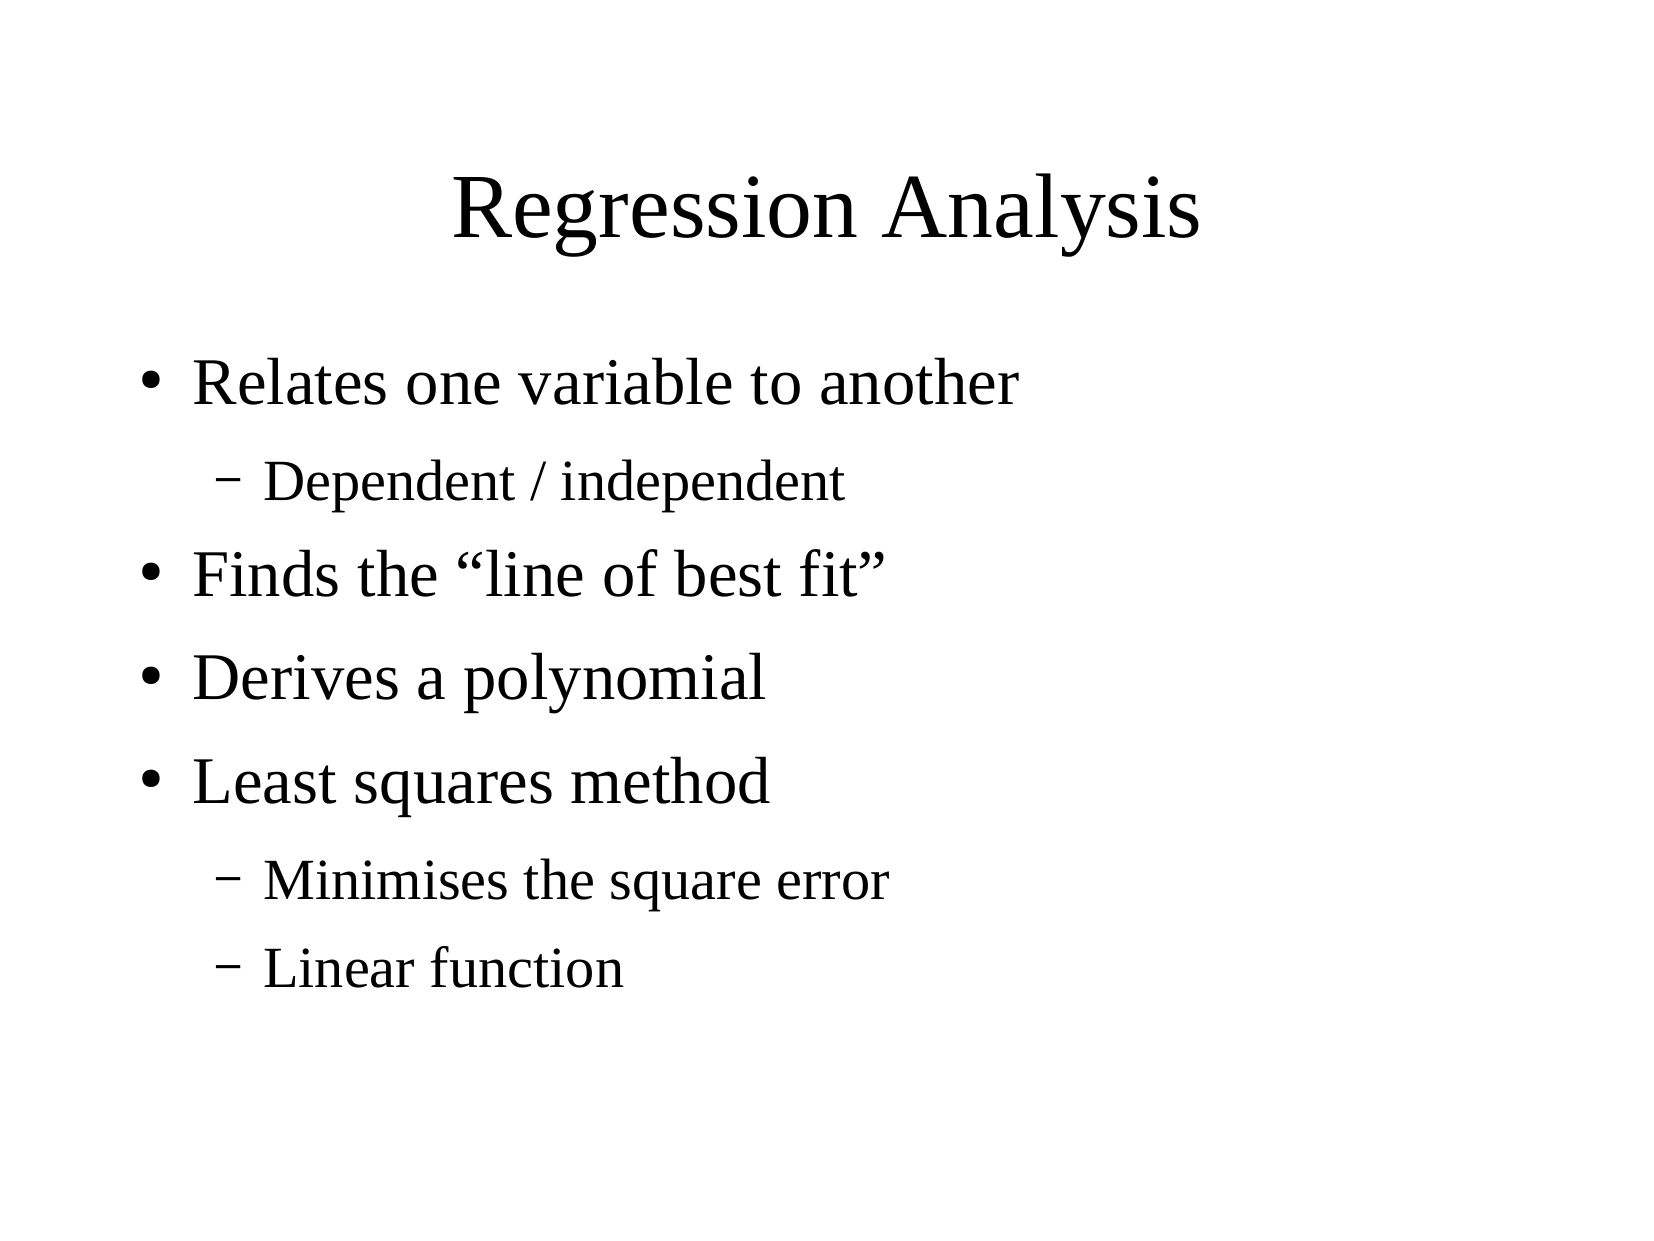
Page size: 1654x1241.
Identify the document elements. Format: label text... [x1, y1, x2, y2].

list Relates one variable to another Dependent / independent Finds the “line of best fit” Derives a polynomial Least squares method Minimises the square error Linear function [121, 344, 1534, 1127]
title Regression Analysis [121, 102, 1534, 311]
